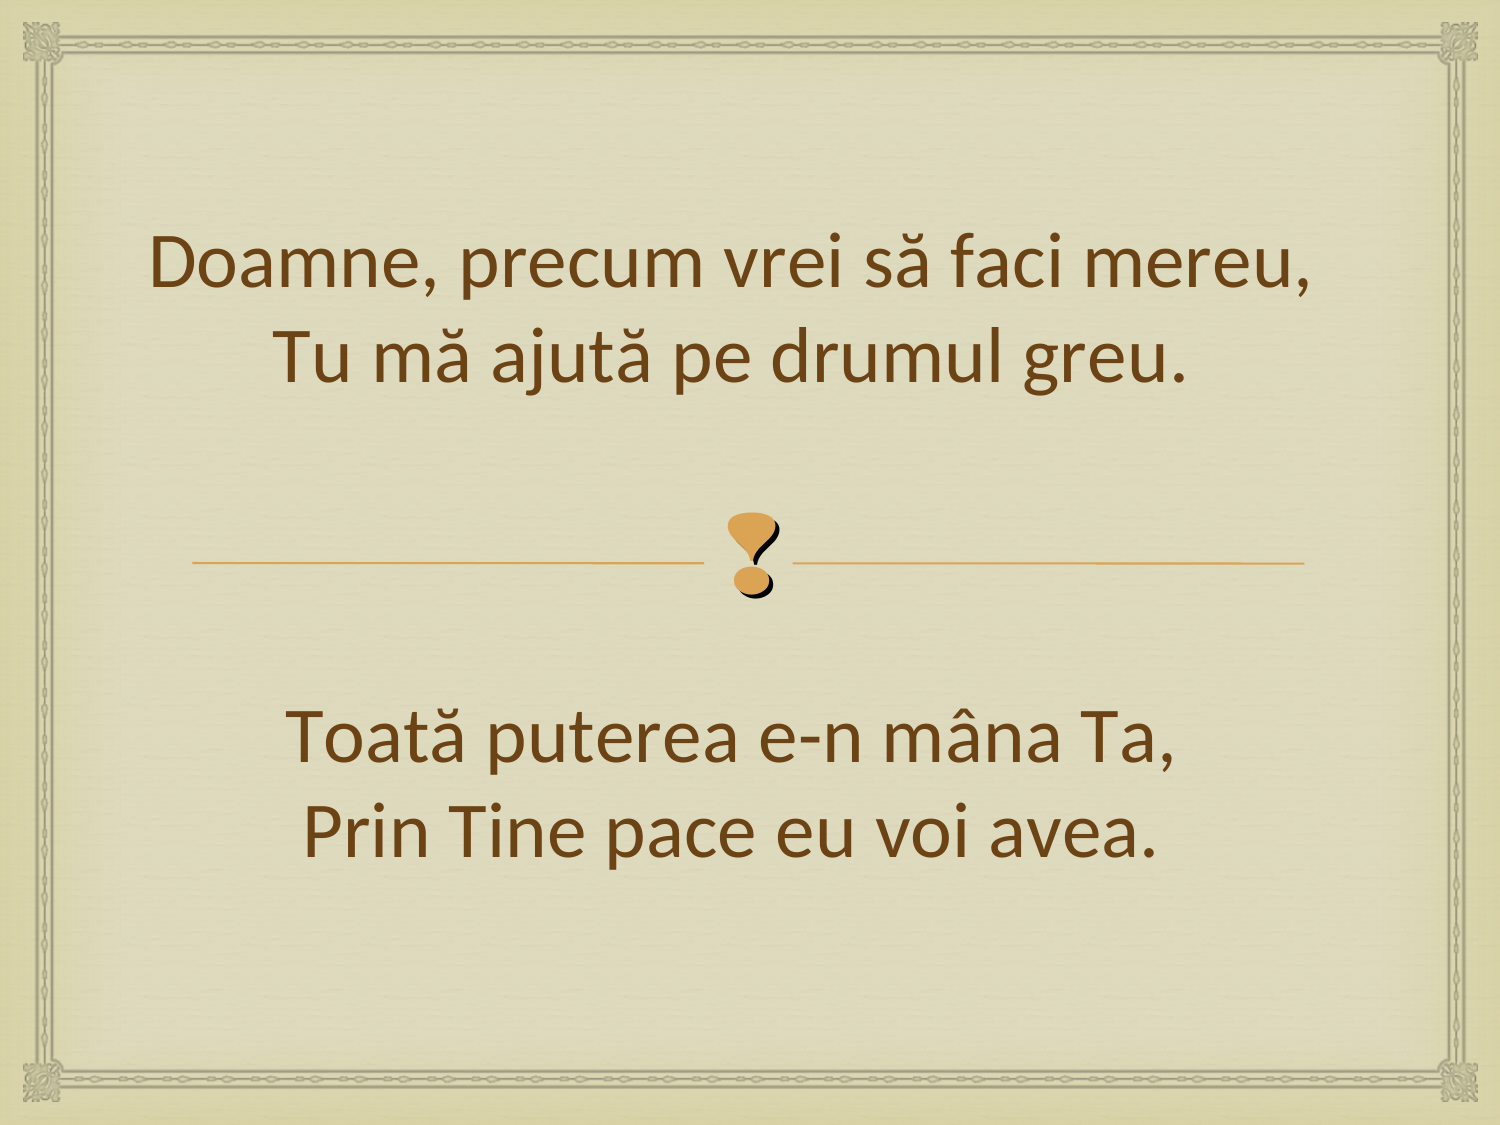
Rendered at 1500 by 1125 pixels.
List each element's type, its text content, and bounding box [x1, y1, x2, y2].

text_box Doamne, precum vrei să faci mereu, Tu mă ajută pe drumul greu. Toată puterea e-n mâna Ta, Prin Tine pace eu voi avea. [74, 200, 1388, 882]
picture [0, 0, 1500, 1125]
